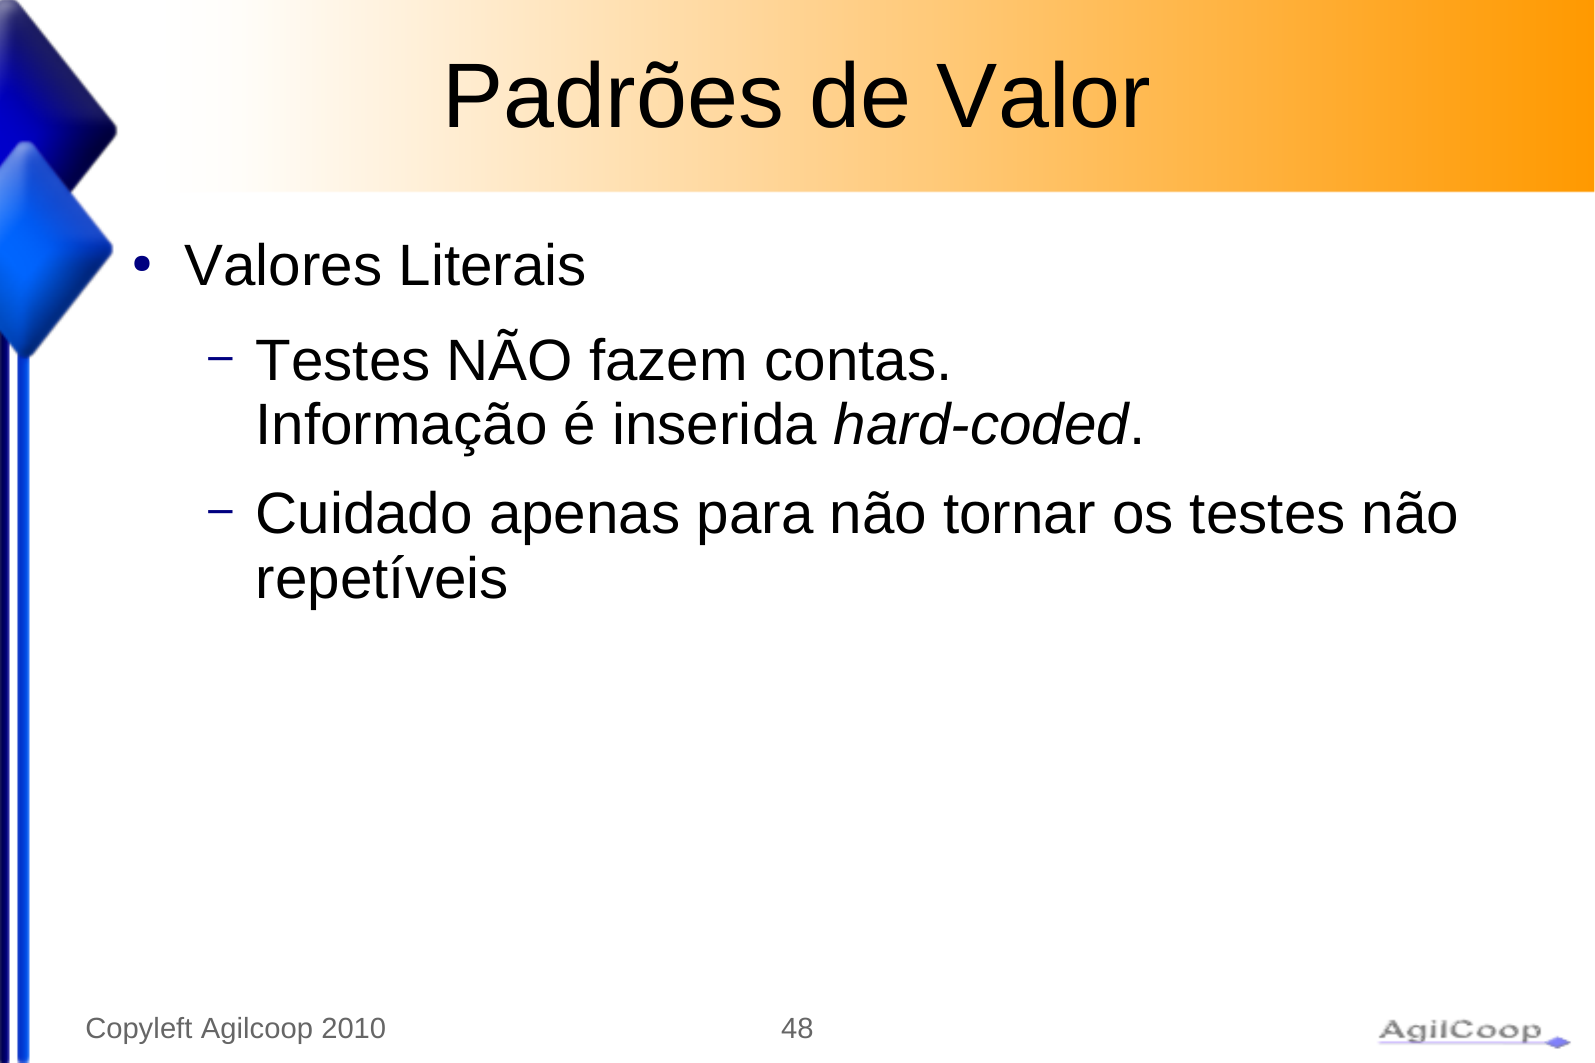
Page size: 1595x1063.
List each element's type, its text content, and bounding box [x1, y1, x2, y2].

picture [0, 0, 1595, 1063]
list Valores Literais Testes NÃO fazem contas. Informação é inserida hard-coded. Cuidado apenas para não tornar os testes não repetíveis [113, 232, 1549, 962]
title Padrões de Valor [79, 6, 1515, 185]
